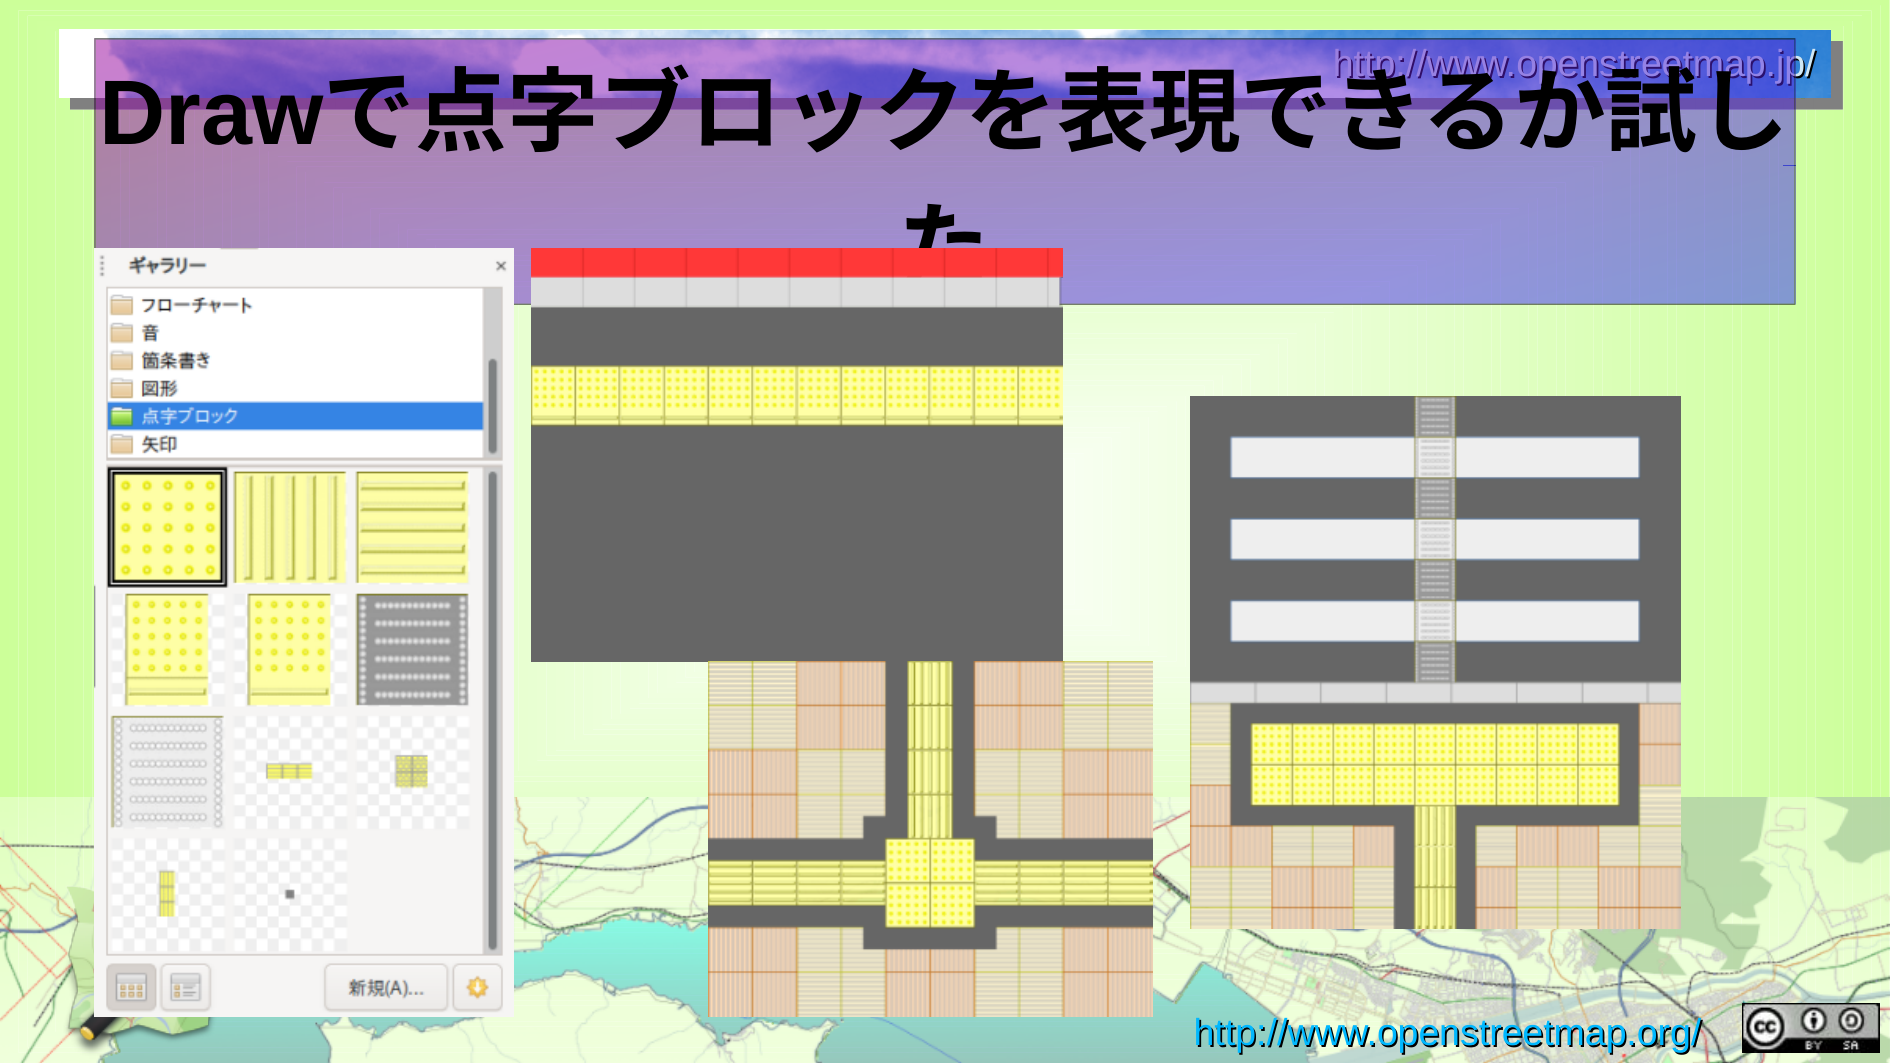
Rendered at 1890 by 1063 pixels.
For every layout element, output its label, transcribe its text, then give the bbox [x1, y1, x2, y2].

picture [0, 248, 1890, 1063]
picture [59, 29, 1831, 98]
title Drawで点字ブロックを表現できるか試した [94, 112, 1796, 231]
picture [1794, 60, 1800, 74]
